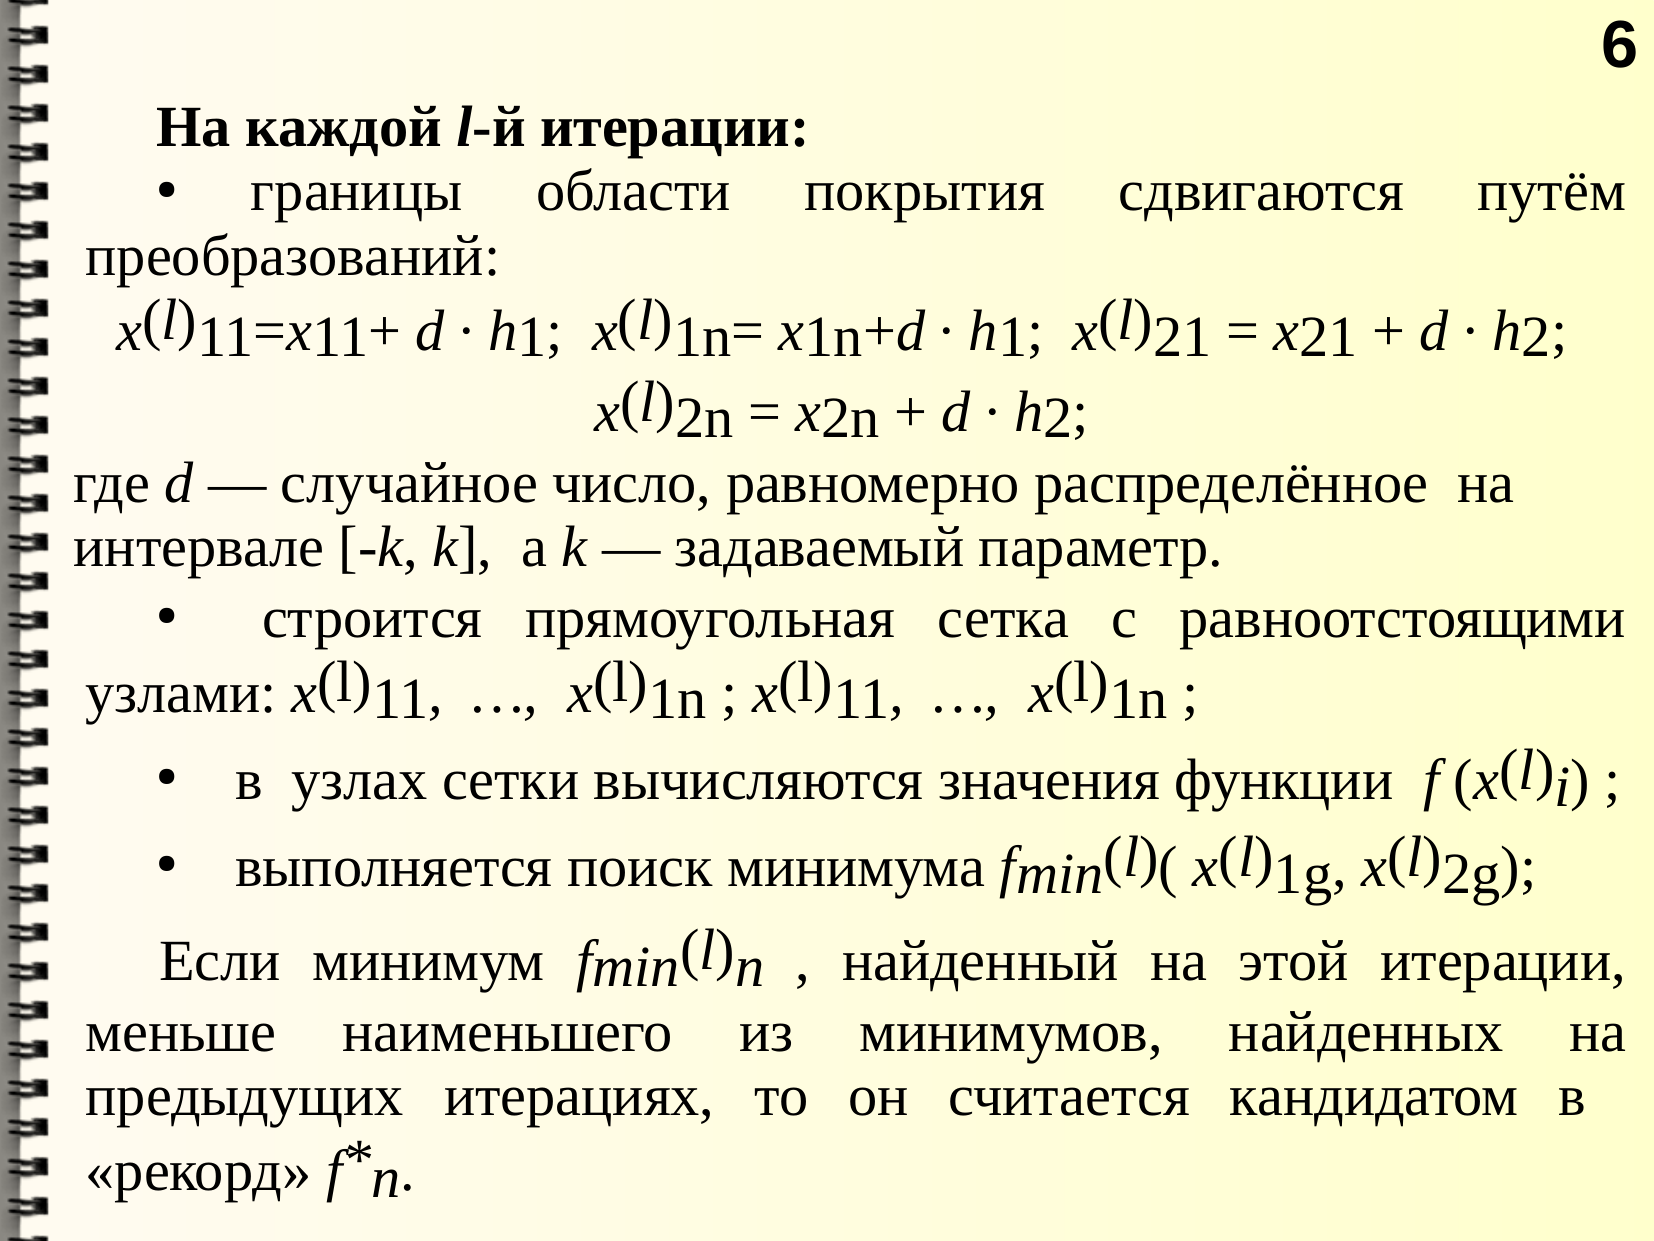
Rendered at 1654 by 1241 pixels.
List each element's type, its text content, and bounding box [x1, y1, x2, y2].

text_box [59, 1146, 1625, 1241]
text_box <номер> На каждой l-й итерации: границы области покрытия сдвигаются путём преобразований: x(l)11=x11+ d ∙ h1; x(l)1n= x1n+d ∙ h1; x(l)21 = x21 + d ∙ h2; x(l)2n = x2n + d ∙ h2; где d ― случайное число, равномерно распределённое на интервале [-k, k], а k ― задаваемый параметр. строится прямоугольная сетка с равноотстоящими узлами: x(l)11, …, x(l)1n ; x(l)11, …, x(l)1n ; в узлах сетки вычисляются значения функции f (x(l)i) ; выполняется поиск минимума fmin(l)( x(l)1g, x(l)2g); Если минимум fmin(l)n , найденный на этой итерации, меньше наименьшего из минимумов, найденных на предыдущих итерациях, то он считается кандидатом в «рекорд» f*n. [59, 0, 1654, 1241]
picture [0, 0, 59, 1241]
